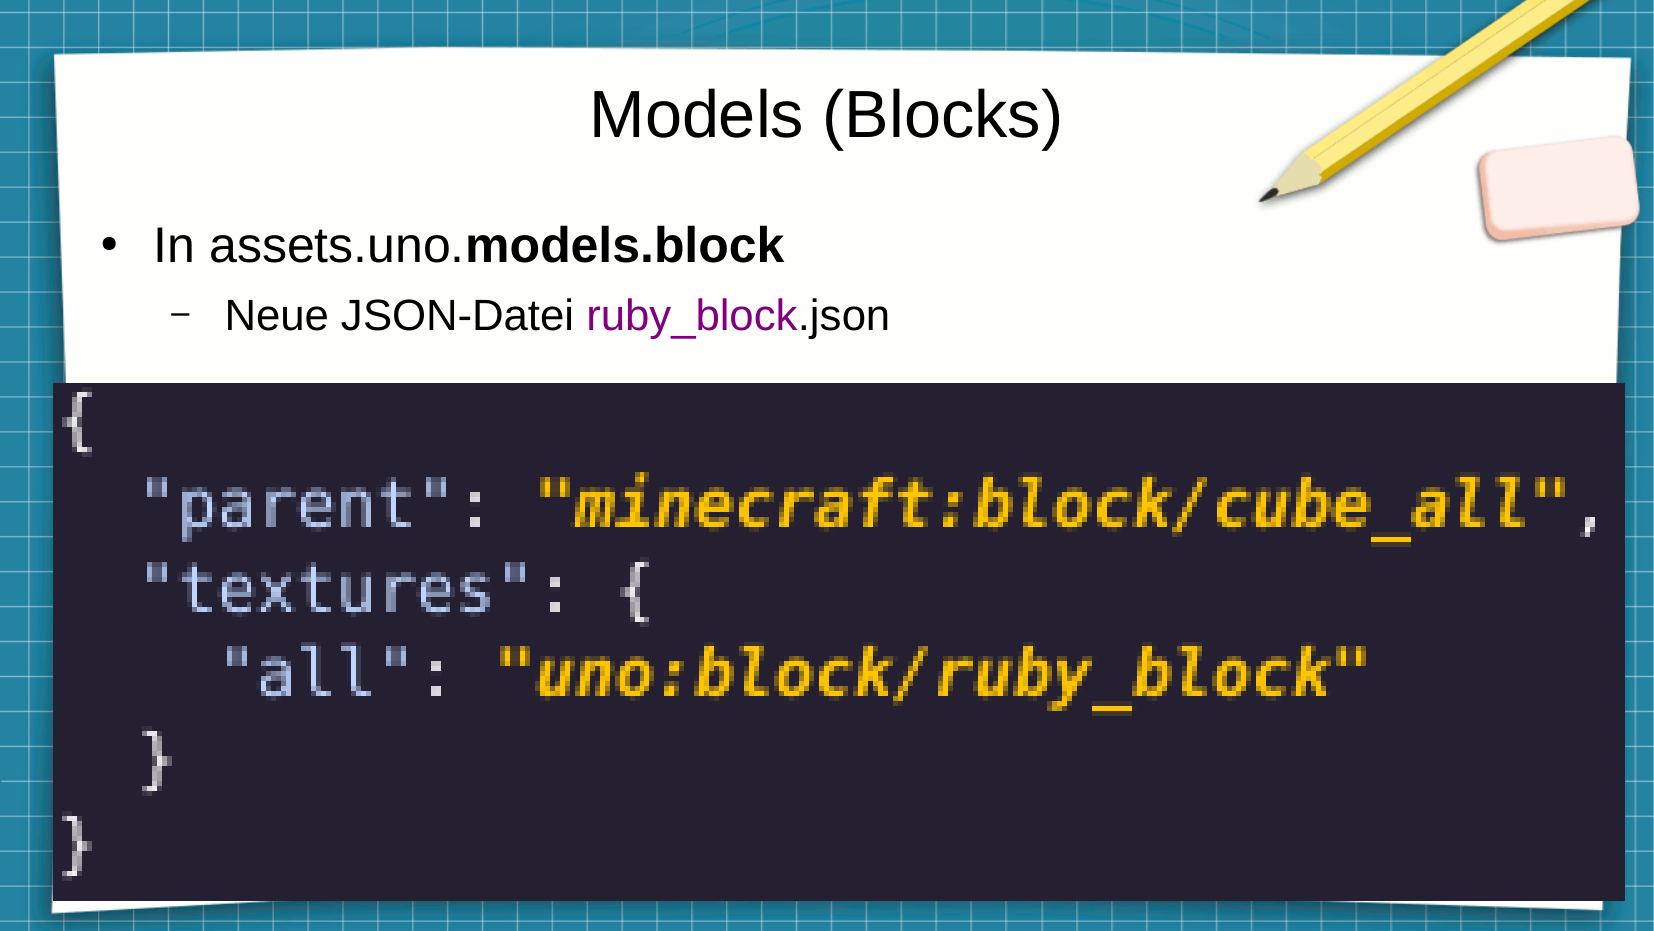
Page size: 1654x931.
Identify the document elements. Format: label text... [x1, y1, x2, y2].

list In assets.uno.models.block Neue JSON-Datei ruby_block.json [82, 217, 1571, 355]
title Models (Blocks) [82, 37, 1571, 193]
picture [0, 0, 1654, 931]
